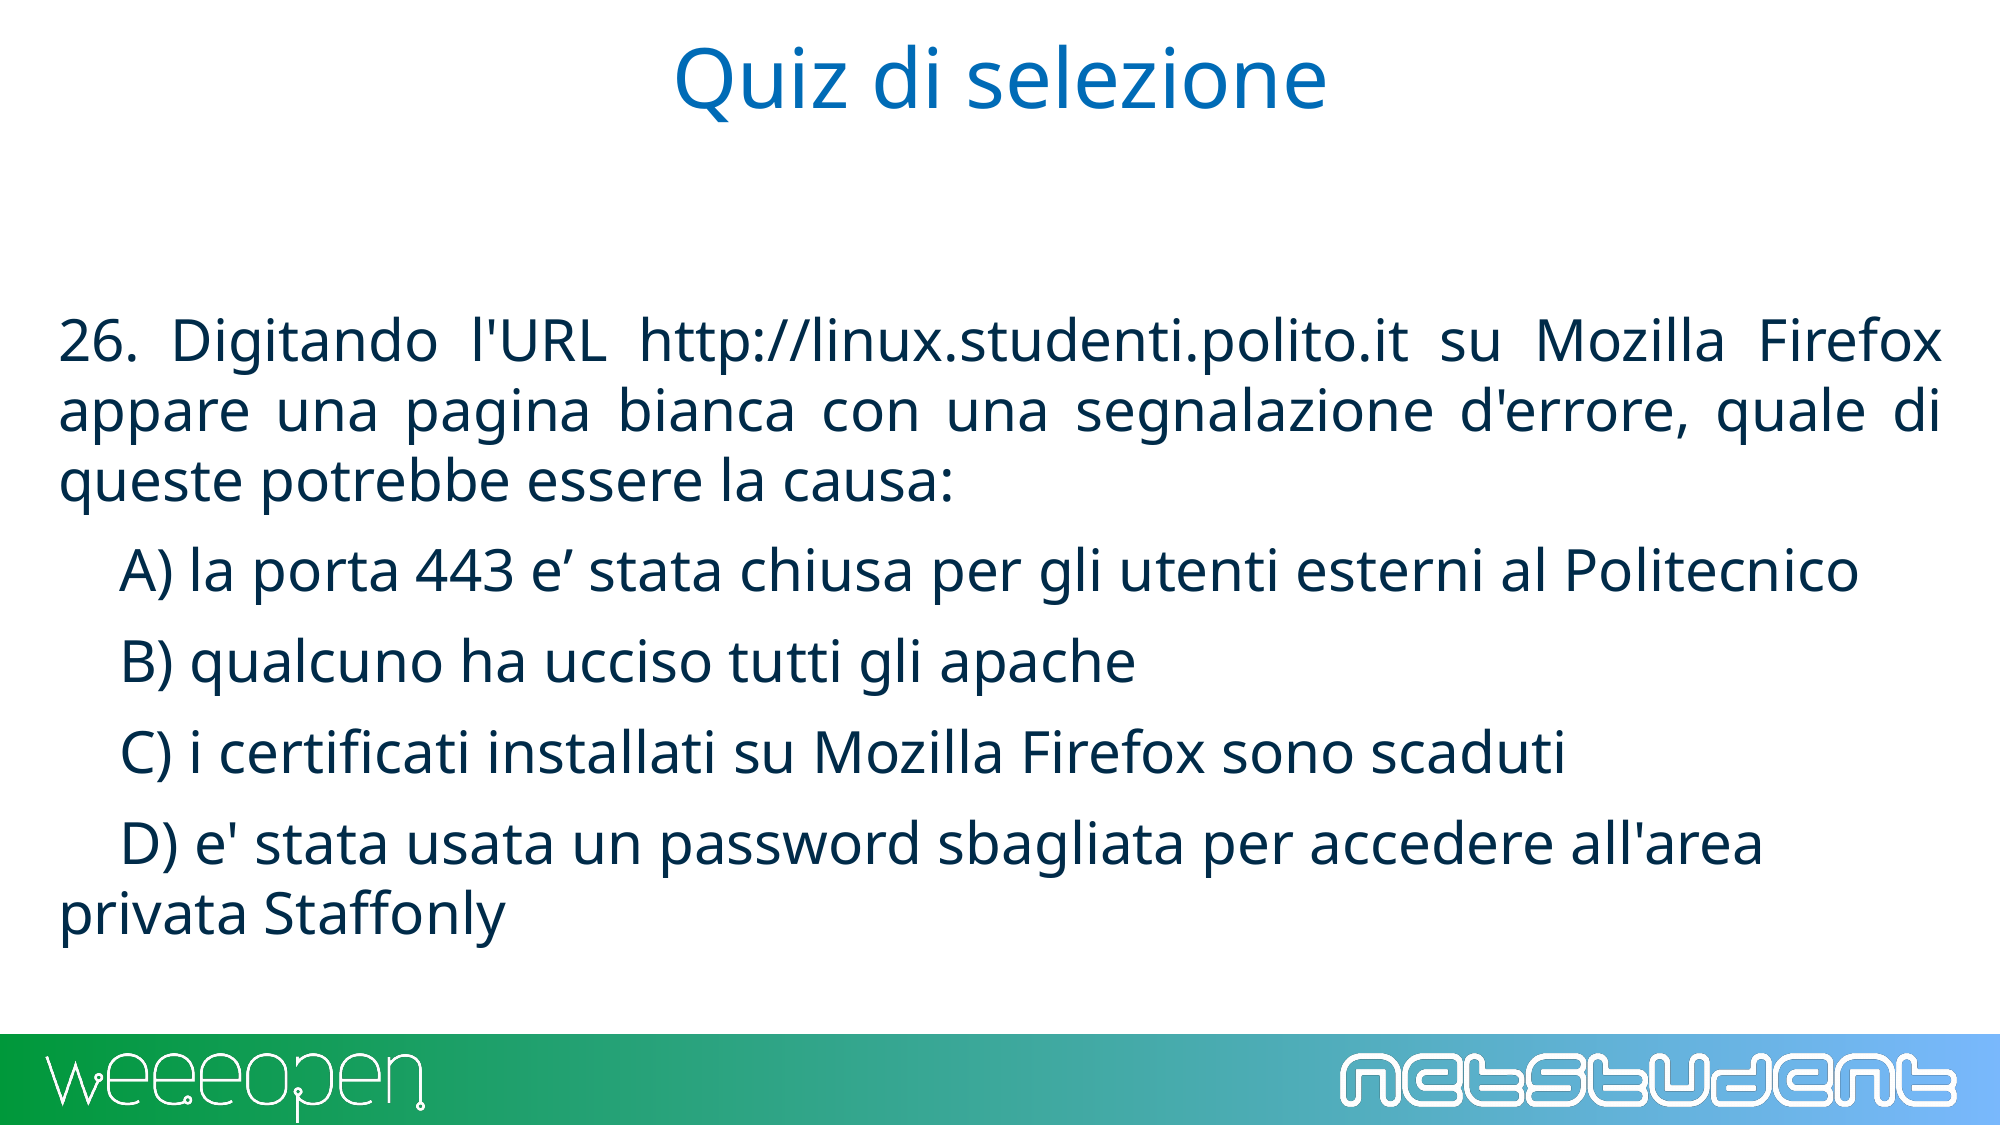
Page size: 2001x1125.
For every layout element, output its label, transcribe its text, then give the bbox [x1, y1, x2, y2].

list 26. Digitando l'URL http://linux.studenti.polito.it su Mozilla Firefox appare una pagina bianca con una segnalazione d'errore, quale di queste potrebbe essere la causa: A) la porta 443 e’ stata chiusa per gli utenti esterni al Politecnico B) qualcuno ha ucciso tutti gli apache C) i certificati installati su Mozilla Firefox sono scaduti D) e' stata usata un password sbagliata per accedere all'area privata Staffonly [43, 295, 1959, 1010]
picture [45, 1053, 425, 1123]
title Quiz di selezione [43, 29, 1959, 247]
picture [1340, 1053, 1957, 1107]
